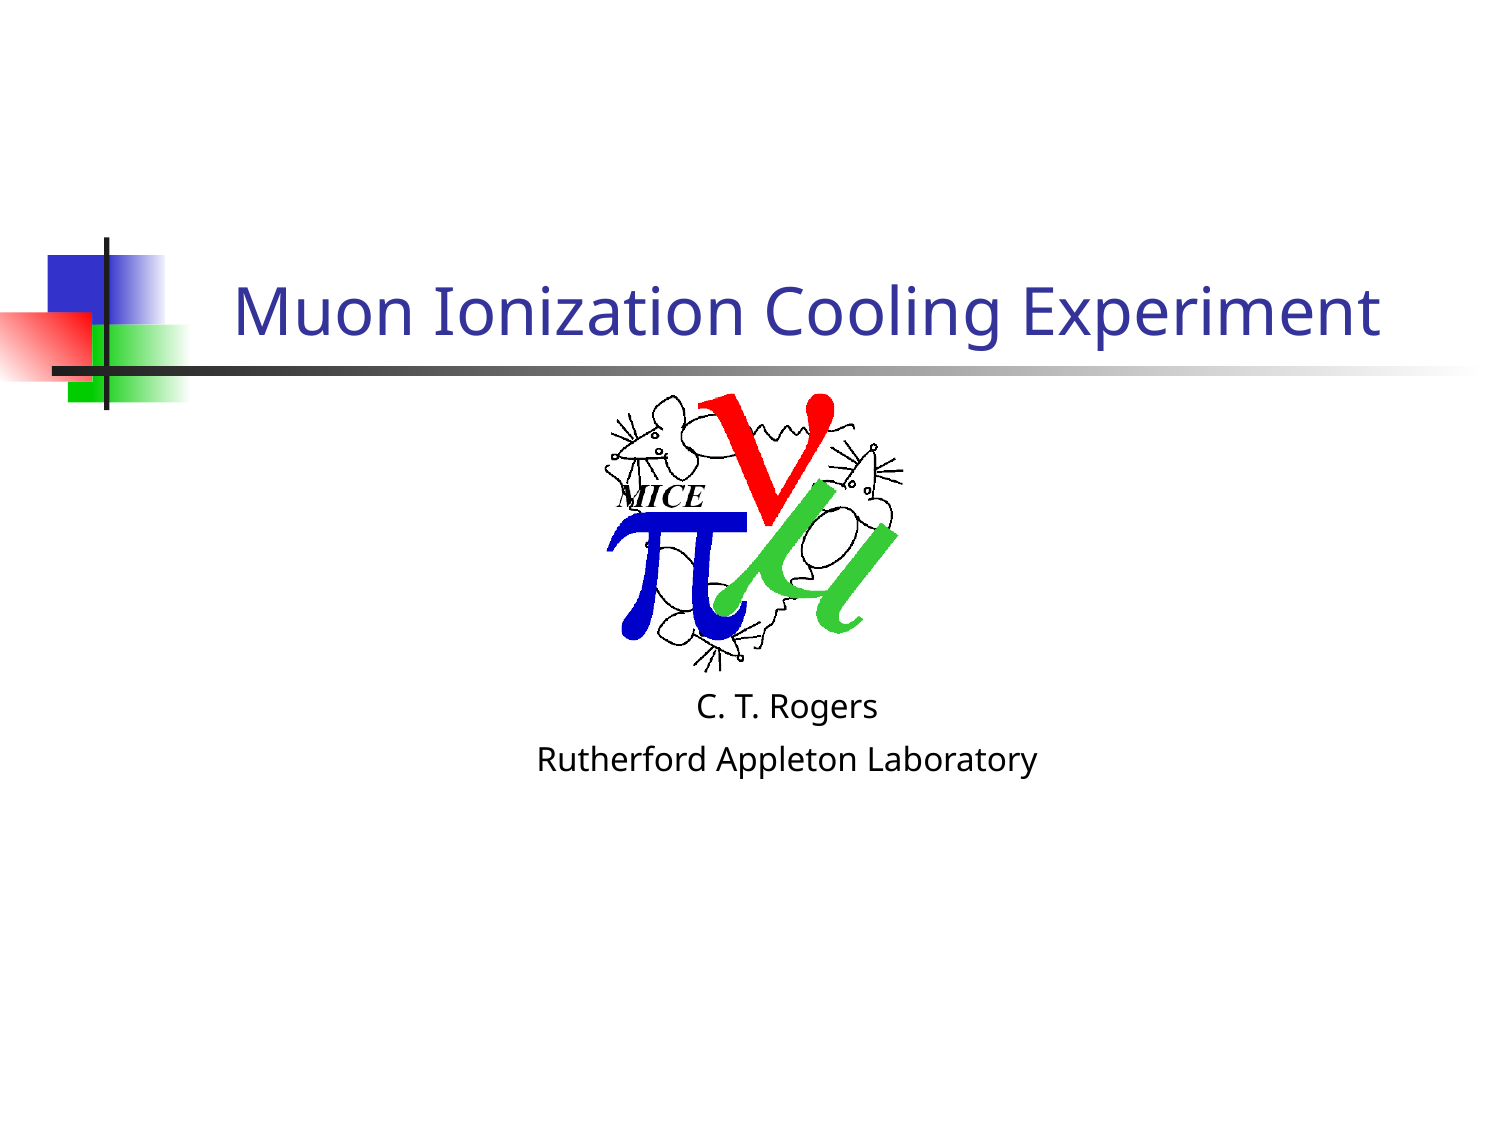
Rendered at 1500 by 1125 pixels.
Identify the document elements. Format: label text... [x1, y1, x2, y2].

subtitle C. T. Rogers Rutherford Appleton Laboratory [225, 674, 1276, 925]
picture [575, 376, 930, 674]
title Muon Ionization Cooling Experiment [198, 0, 1418, 363]
